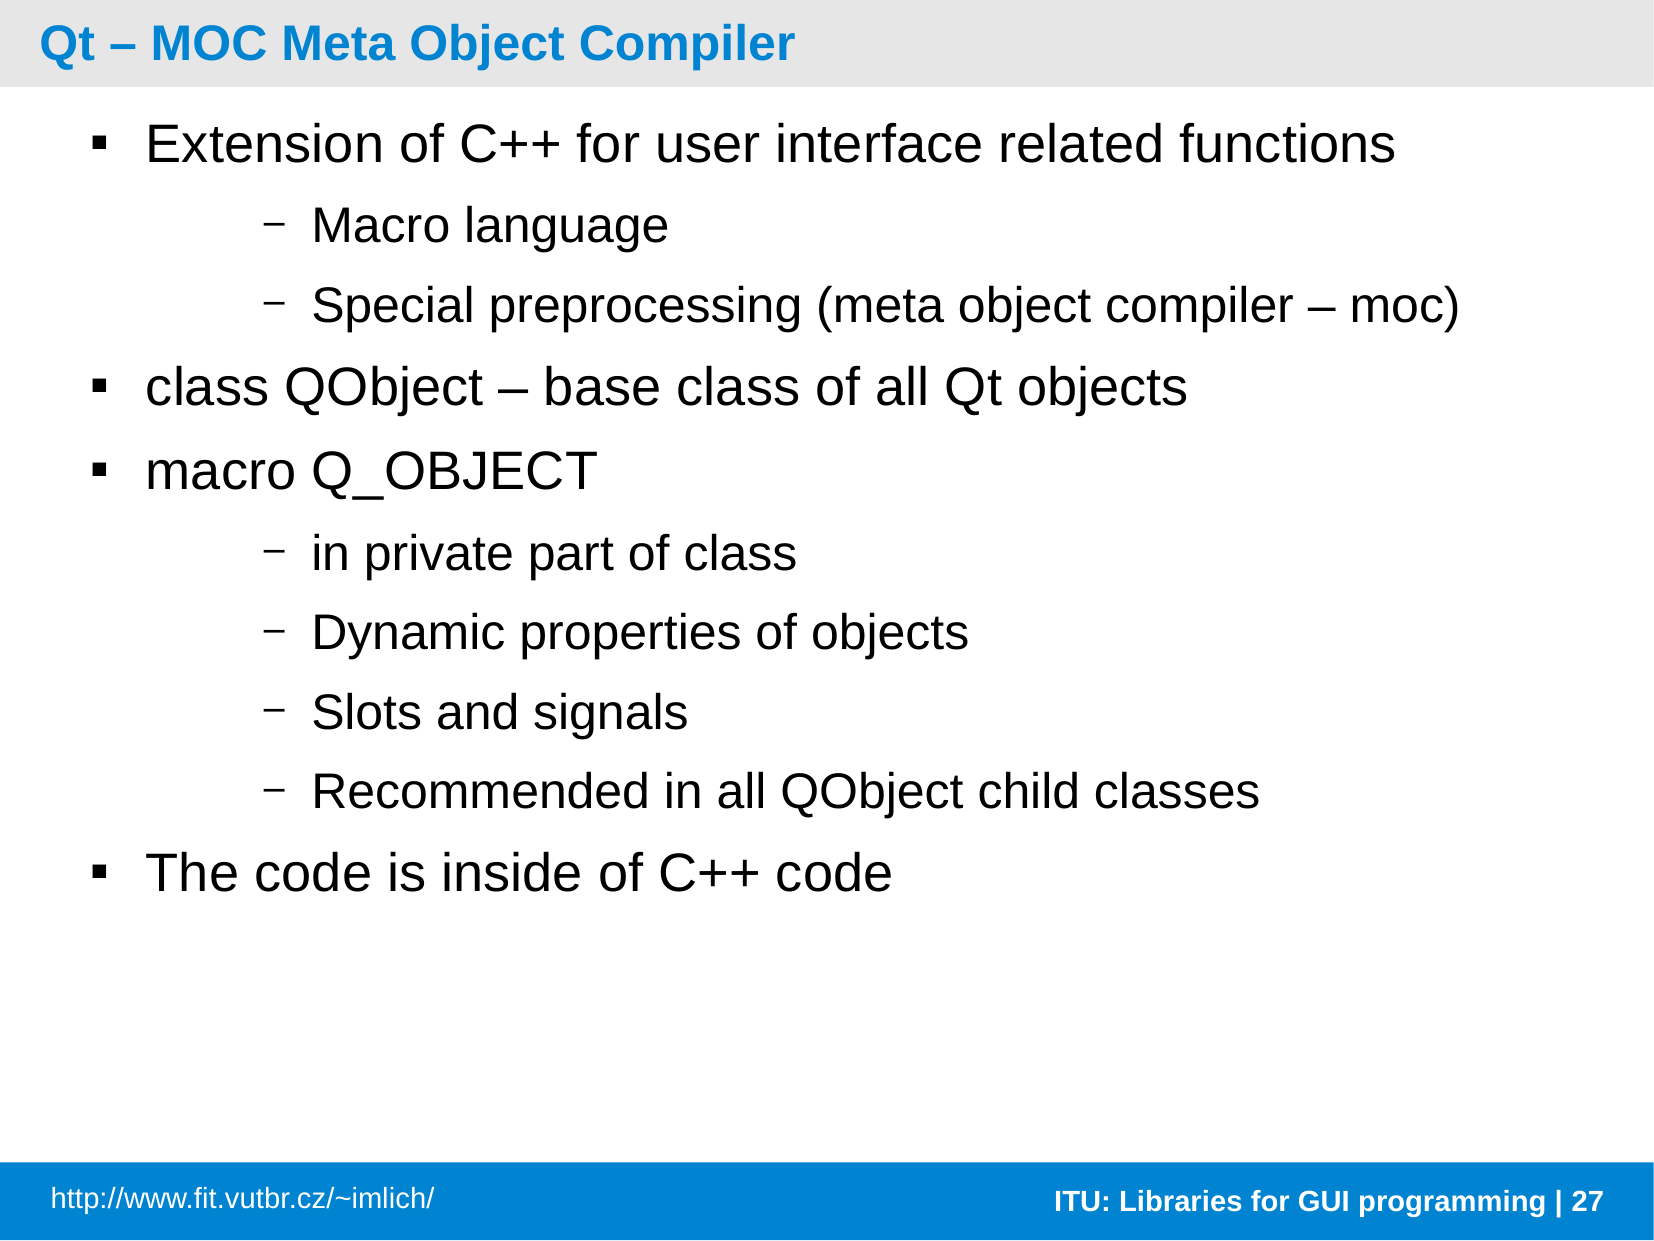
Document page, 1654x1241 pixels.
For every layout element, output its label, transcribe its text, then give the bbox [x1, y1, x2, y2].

list Extension of C++ for user interface related functions Macro language Special preprocessing (meta object compiler – moc) class QObject – base class of all Qt objects macro Q_OBJECT in private part of class Dynamic properties of objects Slots and signals Recommended in all QObject child classes The code is inside of C++ code [75, 113, 1564, 1105]
title Qt – MOC Meta Object Compiler [39, 11, 1615, 76]
